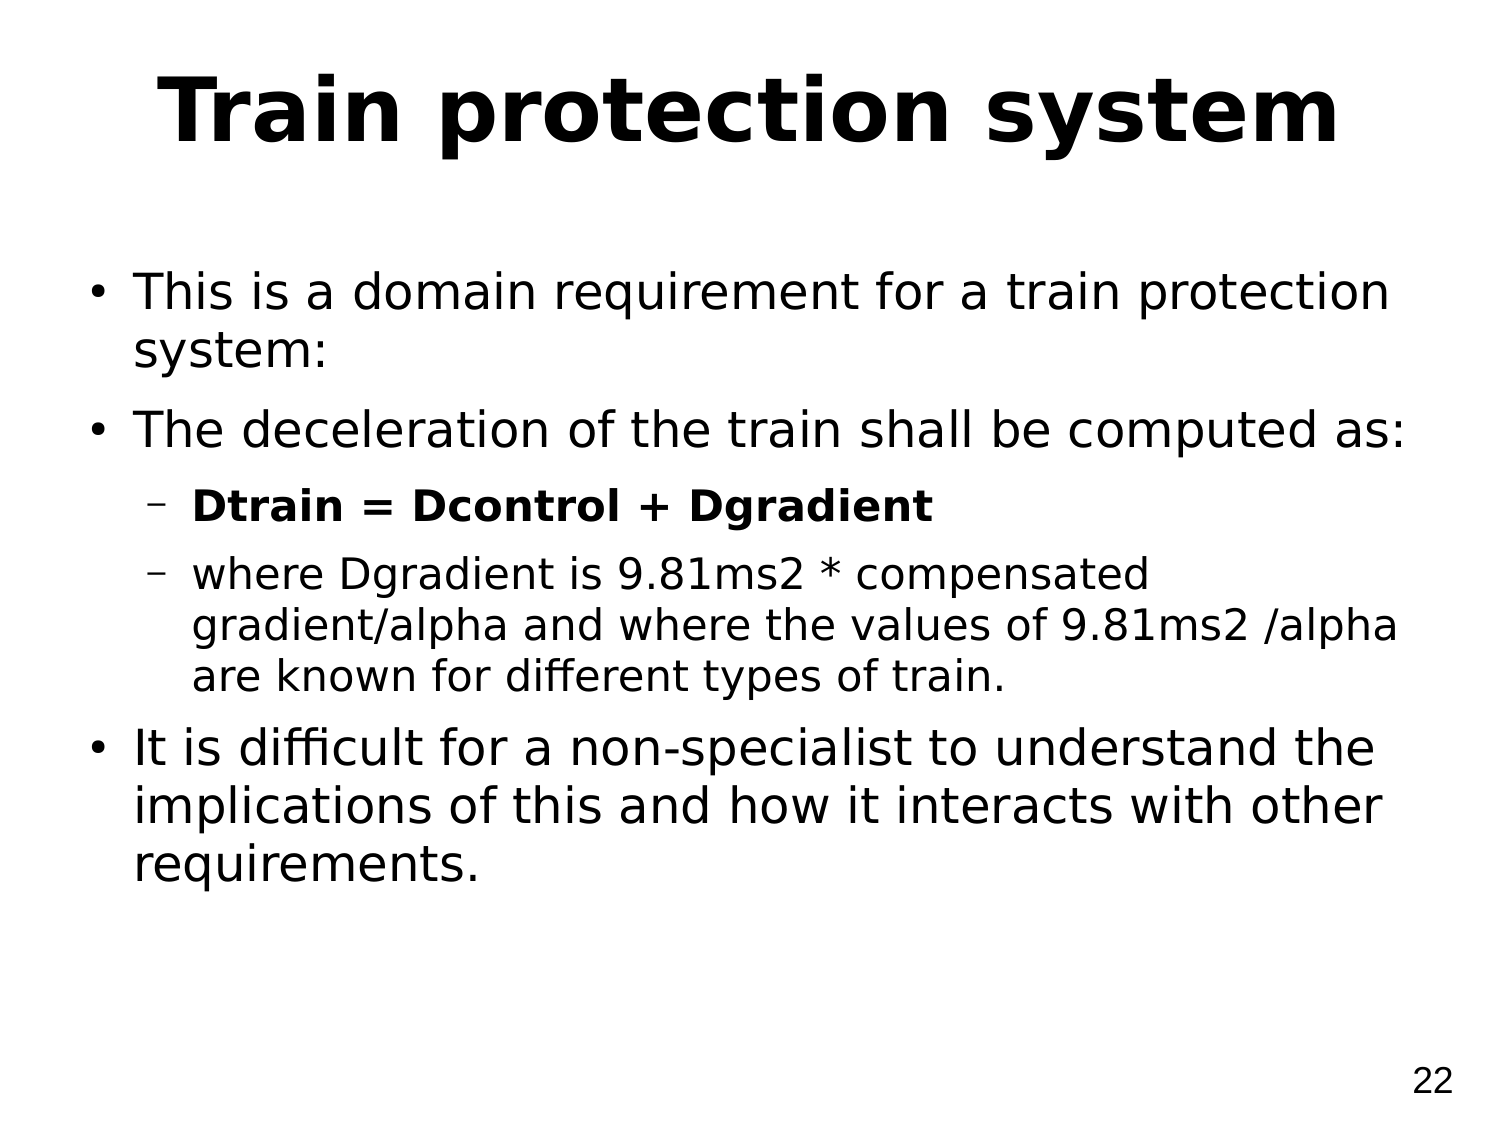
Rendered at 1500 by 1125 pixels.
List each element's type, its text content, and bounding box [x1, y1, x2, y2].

title Train protection system [75, 44, 1425, 177]
list This is a domain requirement for a train protection system: The deceleration of the train shall be computed as: Dtrain = Dcontrol + Dgradient where Dgradient is 9.81ms2 * compensated gradient/alpha and where the values of 9.81ms2 /alpha are known for different types of train. It is difficult for a non-specialist to understand the implications of this and how it interacts with other requirements. [75, 263, 1425, 916]
